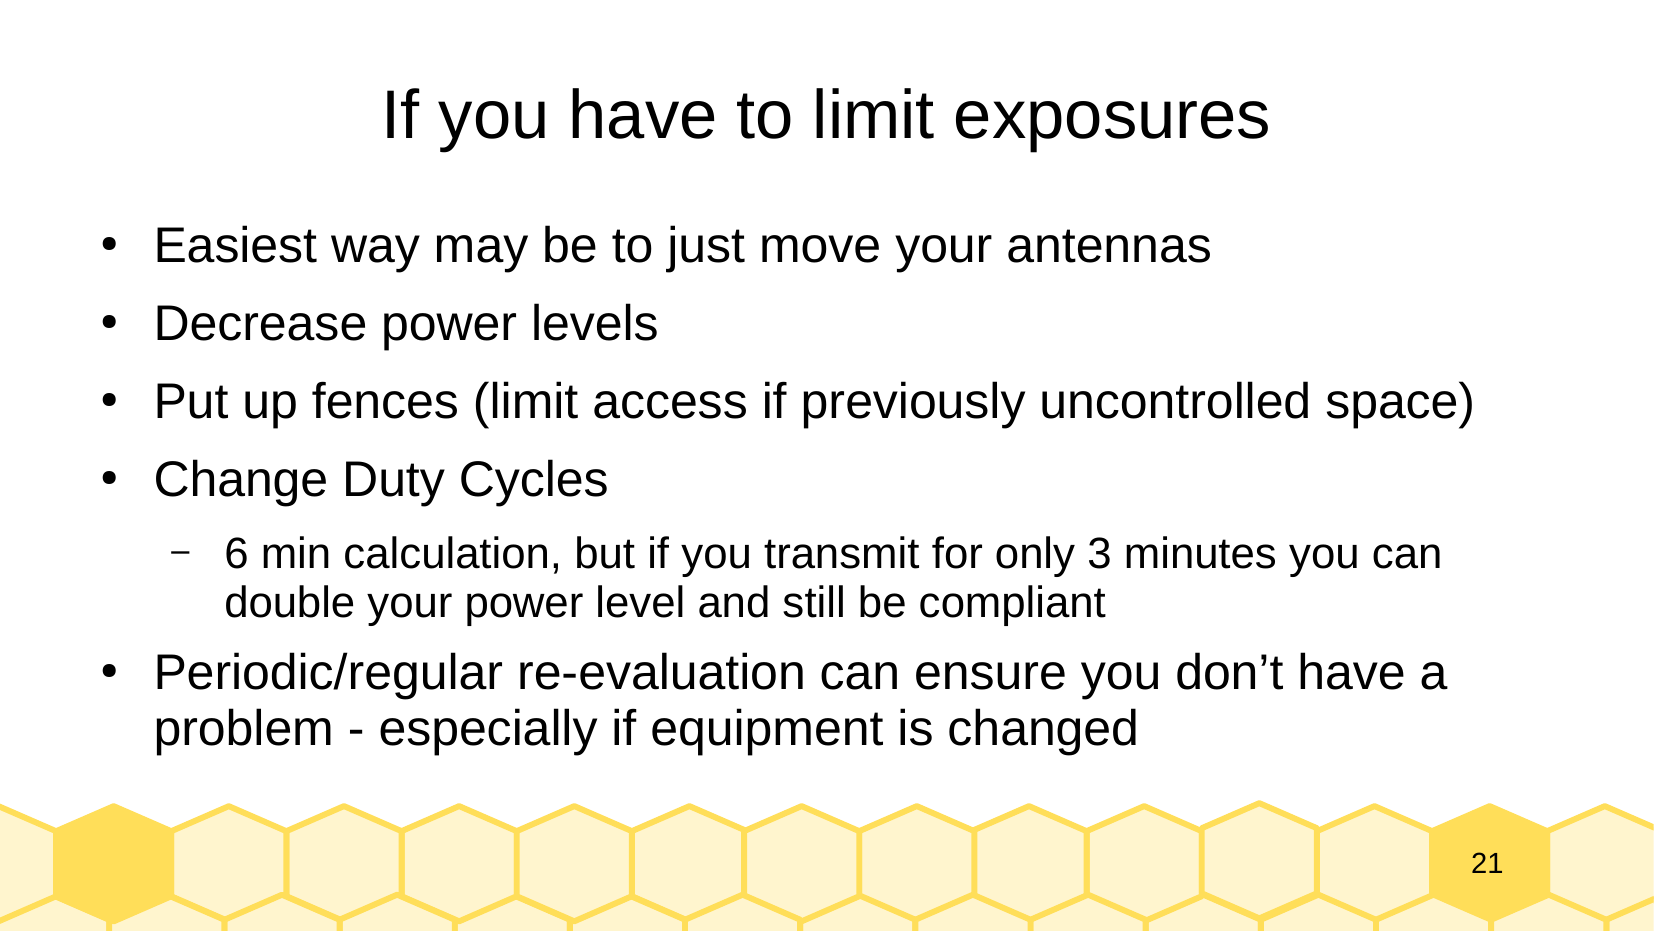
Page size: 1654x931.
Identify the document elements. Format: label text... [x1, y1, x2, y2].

list Easiest way may be to just move your antennas Decrease power levels Put up fences (limit access if previously uncontrolled space) Change Duty Cycles 6 min calculation, but if you transmit for only 3 minutes you can double your power level and still be compliant Periodic/regular re-evaluation can ensure you don’t have a problem - especially if equipment is changed [82, 217, 1571, 758]
title If you have to limit exposures [82, 37, 1571, 193]
